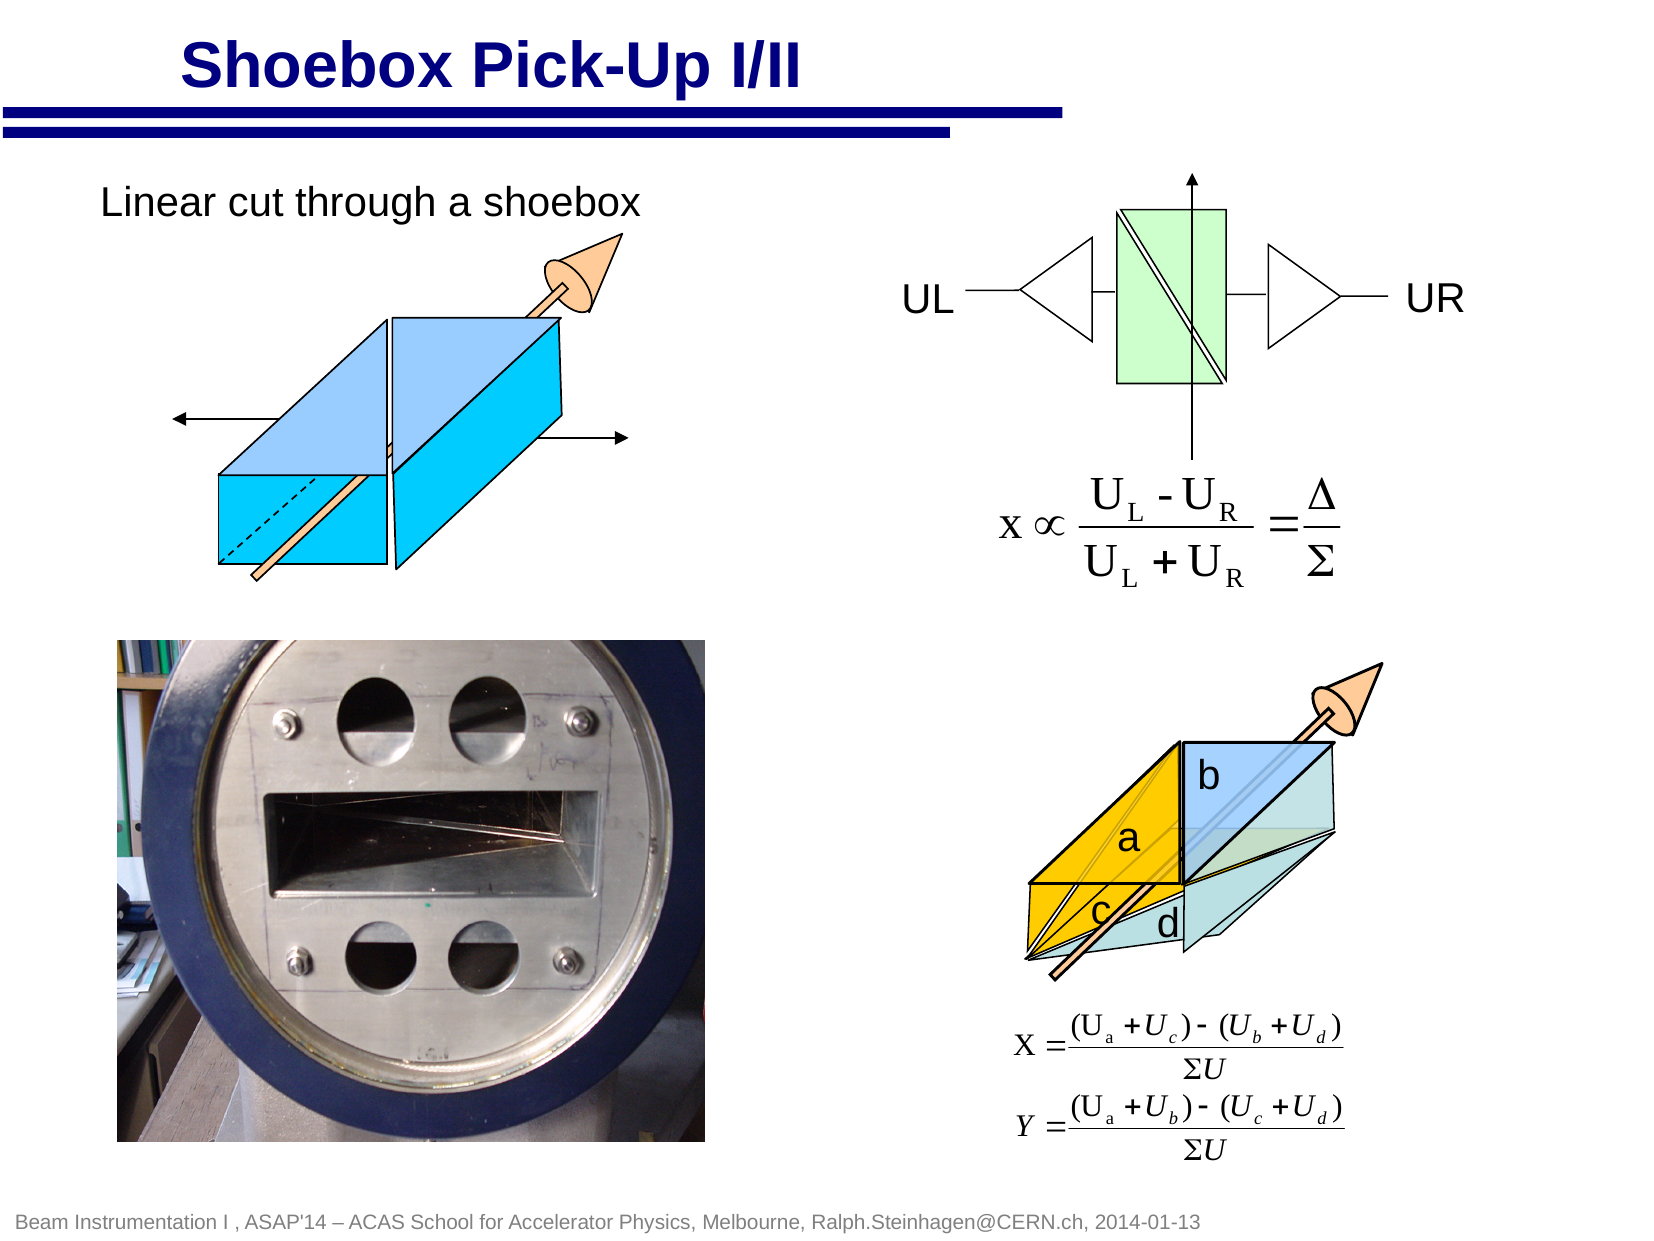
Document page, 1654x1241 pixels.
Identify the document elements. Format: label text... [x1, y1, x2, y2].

text_box UL [886, 264, 970, 330]
text_box [1332, 668, 1378, 720]
text_box UR [1390, 263, 1481, 328]
text_box [1268, 244, 1341, 349]
text_box [1299, 711, 1330, 740]
text_box [1193, 336, 1223, 384]
text_box [1193, 209, 1227, 381]
text_box [1027, 741, 1336, 951]
text_box [1024, 890, 1083, 961]
text_box Linear cut through a shoebox [85, 167, 657, 232]
text_box [1127, 900, 1142, 916]
text_box [1186, 744, 1329, 879]
text_box a [1102, 802, 1156, 868]
text_box [1120, 209, 1191, 324]
picture [170, 232, 631, 584]
text_box [1116, 213, 1191, 384]
title Shoebox Pick-Up I/II [165, 0, 1323, 124]
text_box c [1075, 875, 1127, 940]
text_box [1087, 912, 1142, 953]
text_box [1020, 237, 1093, 342]
picture [117, 640, 705, 1142]
text_box d [1142, 888, 1195, 954]
picture [990, 464, 1351, 599]
text_box [1127, 890, 1142, 908]
text_box [1053, 940, 1093, 977]
text_box b [1182, 740, 1236, 806]
text_box [1315, 690, 1353, 733]
picture [1008, 1005, 1351, 1168]
